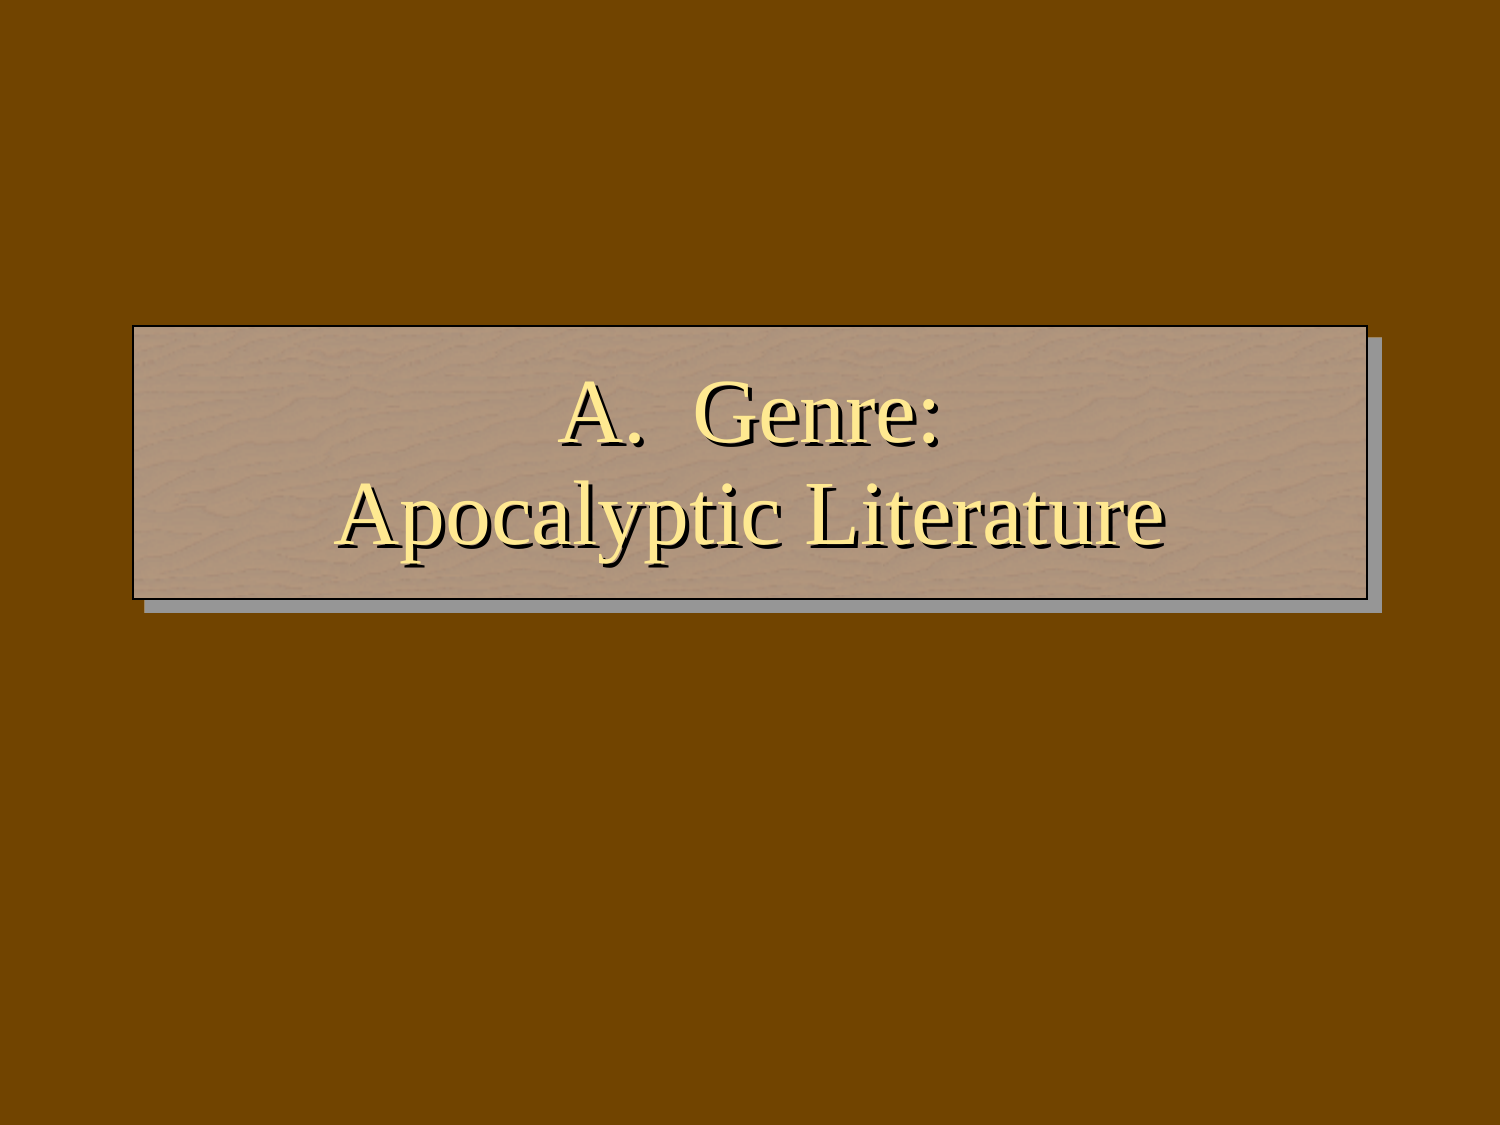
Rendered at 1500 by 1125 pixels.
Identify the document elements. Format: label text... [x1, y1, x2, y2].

picture [134, 327, 1366, 598]
title A. Genre: Apocalyptic Literature [150, 337, 1351, 588]
